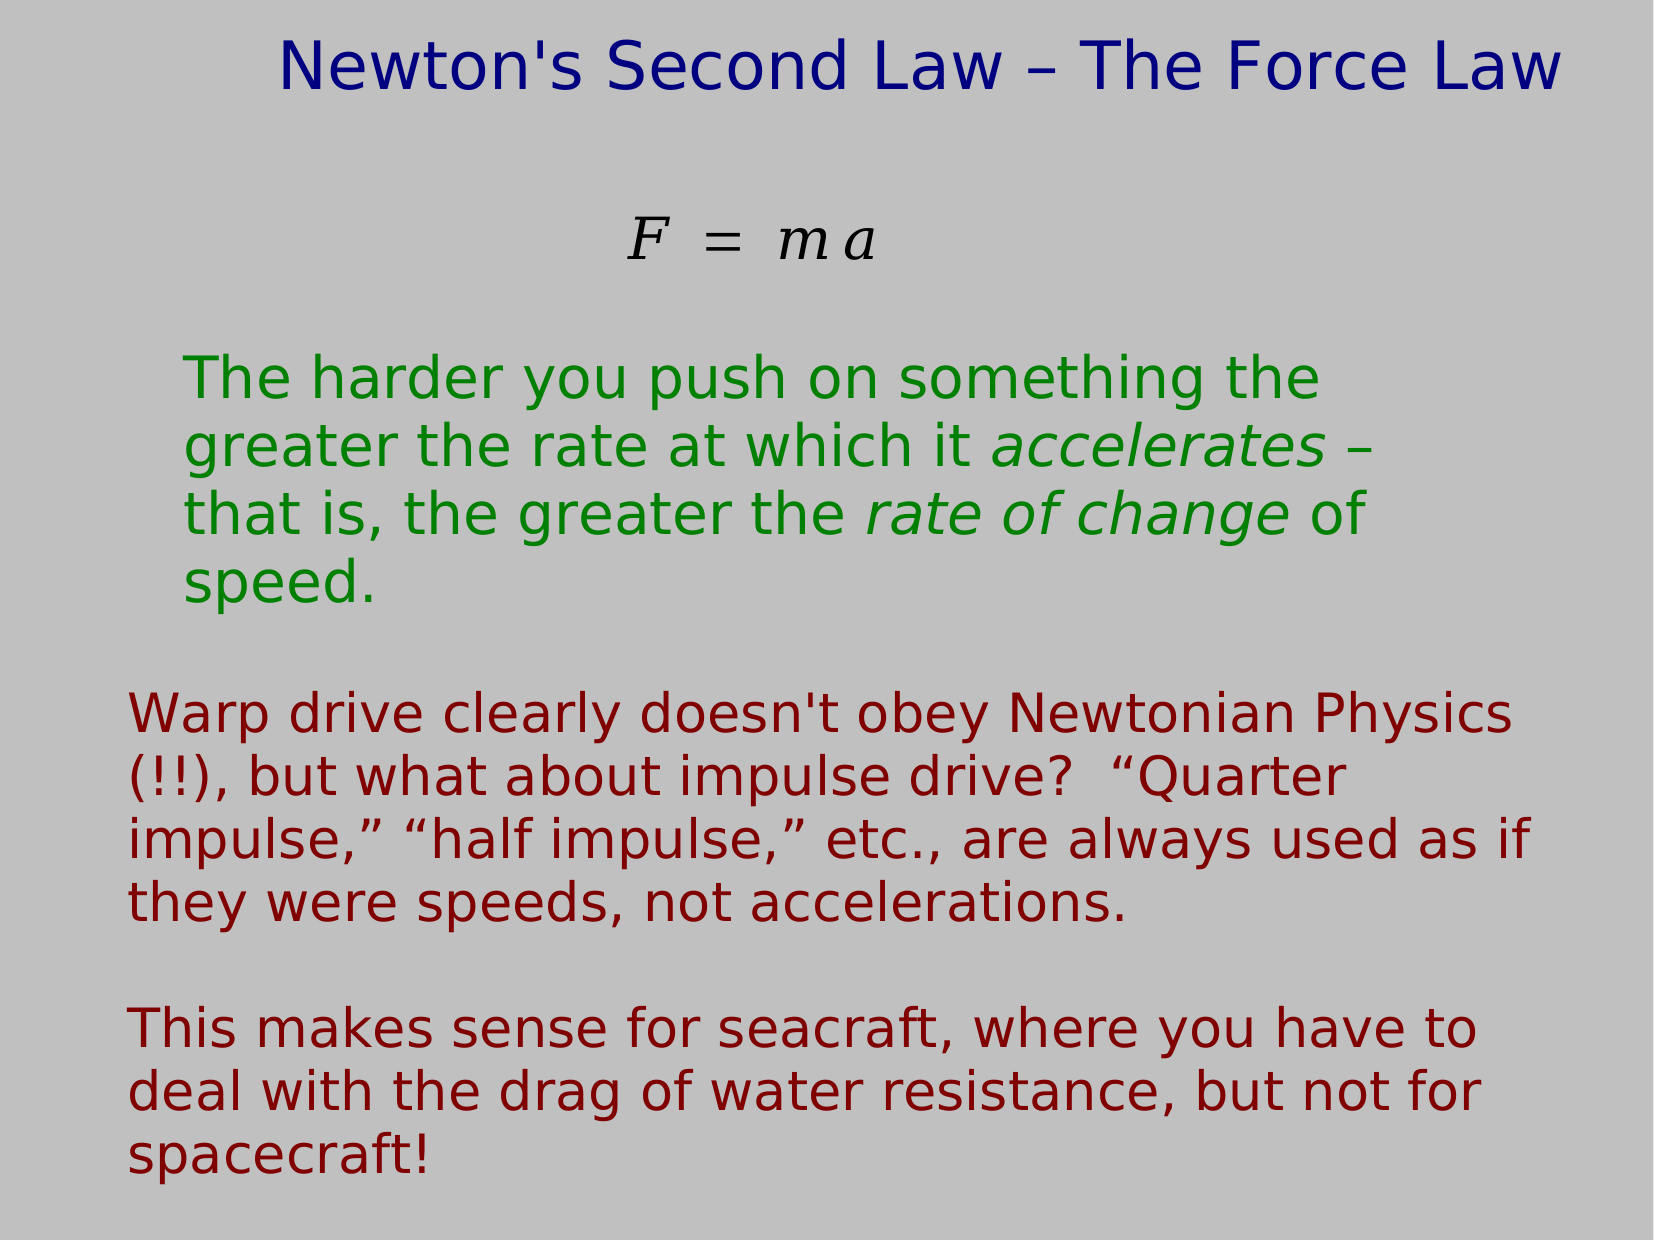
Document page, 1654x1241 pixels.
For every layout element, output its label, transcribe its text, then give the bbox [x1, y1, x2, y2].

text_box Newton's Second Law – The Force Law [262, 19, 1451, 113]
text_box The harder you push on something the greater the rate at which it accelerates – that is, the greater the rate of change of speed. [168, 337, 1482, 556]
chart [618, 206, 882, 274]
text_box Warp drive clearly doesn't obey Newtonian Physics (!!), but what about impulse drive? “Quarter impulse,” “half impulse,” etc., are always used as if they were speeds, not accelerations. This makes sense for seacraft, where you have to deal with the drag of water resistance, but not for spacecraft! [112, 675, 1594, 1194]
